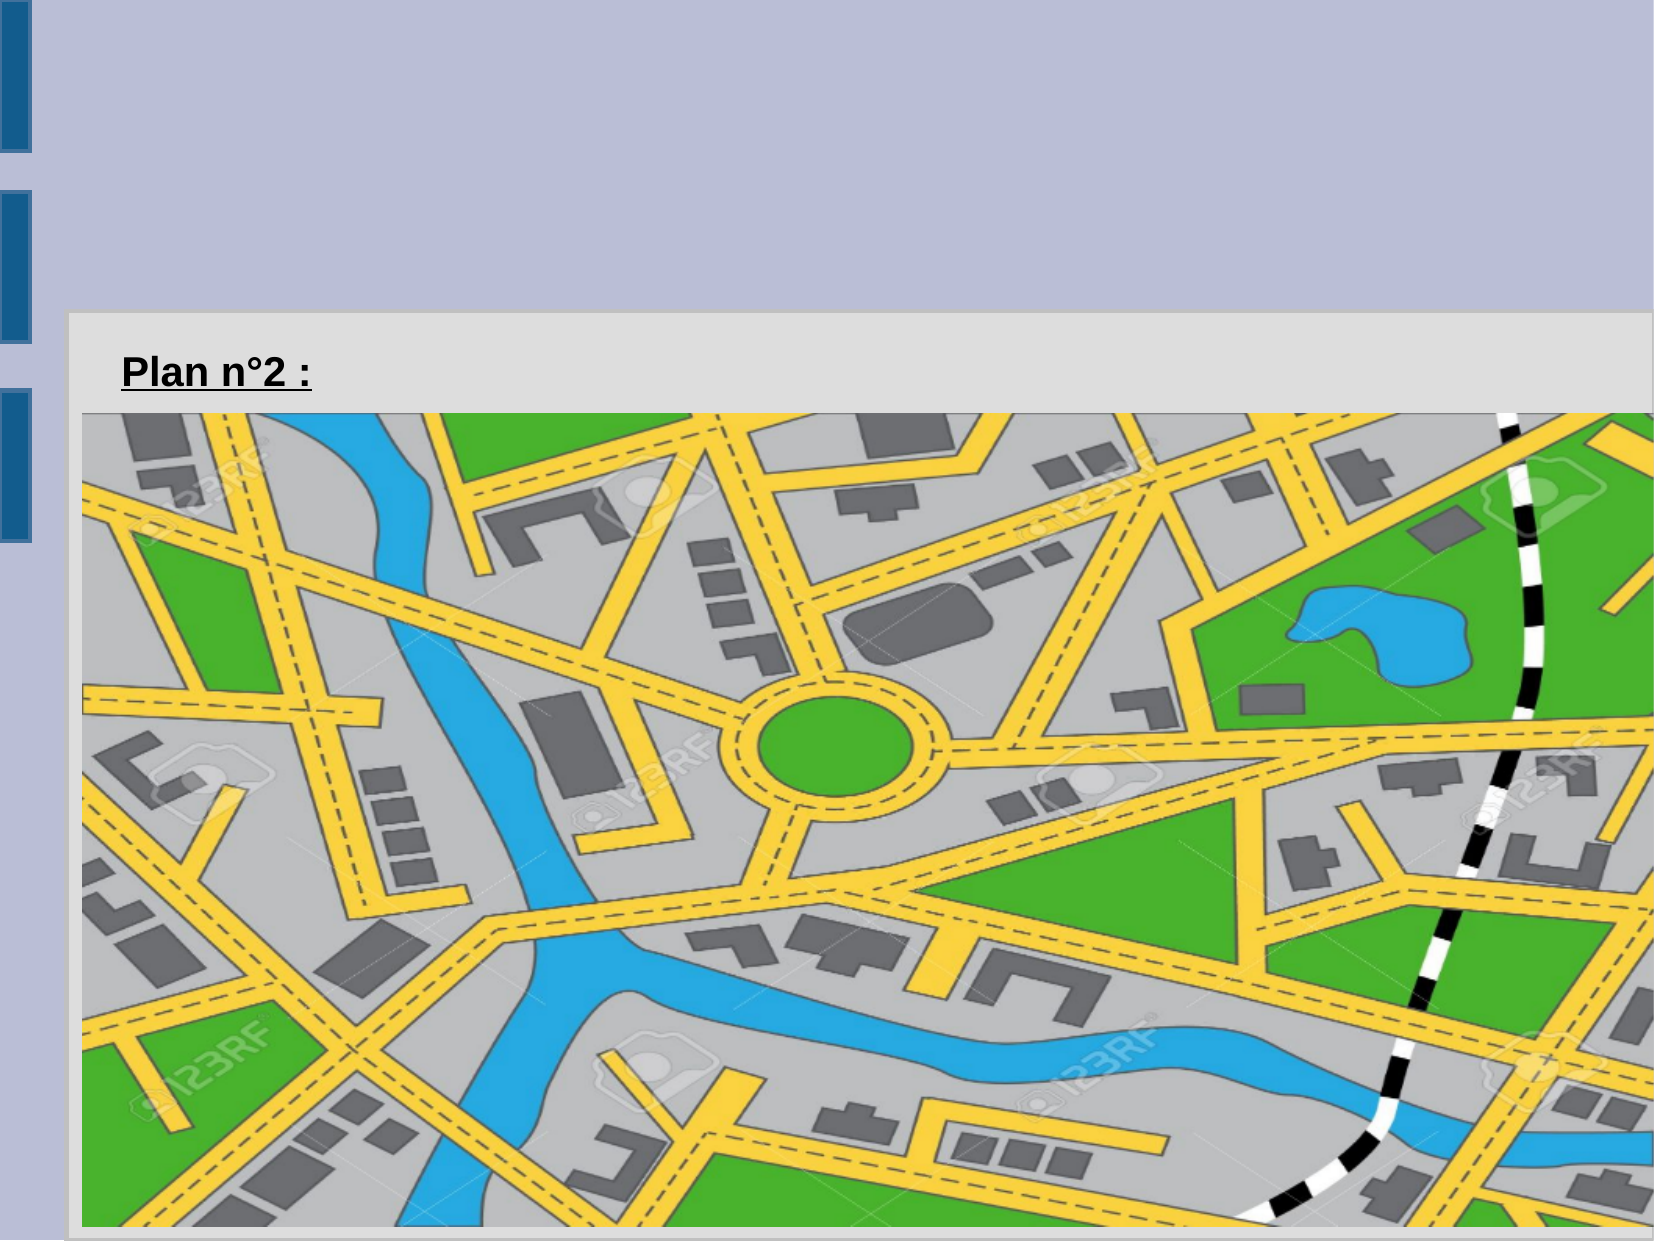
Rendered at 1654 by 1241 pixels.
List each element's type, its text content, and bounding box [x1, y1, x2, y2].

picture [82, 413, 1654, 1227]
list Plan n°2 : [121, 344, 1534, 413]
